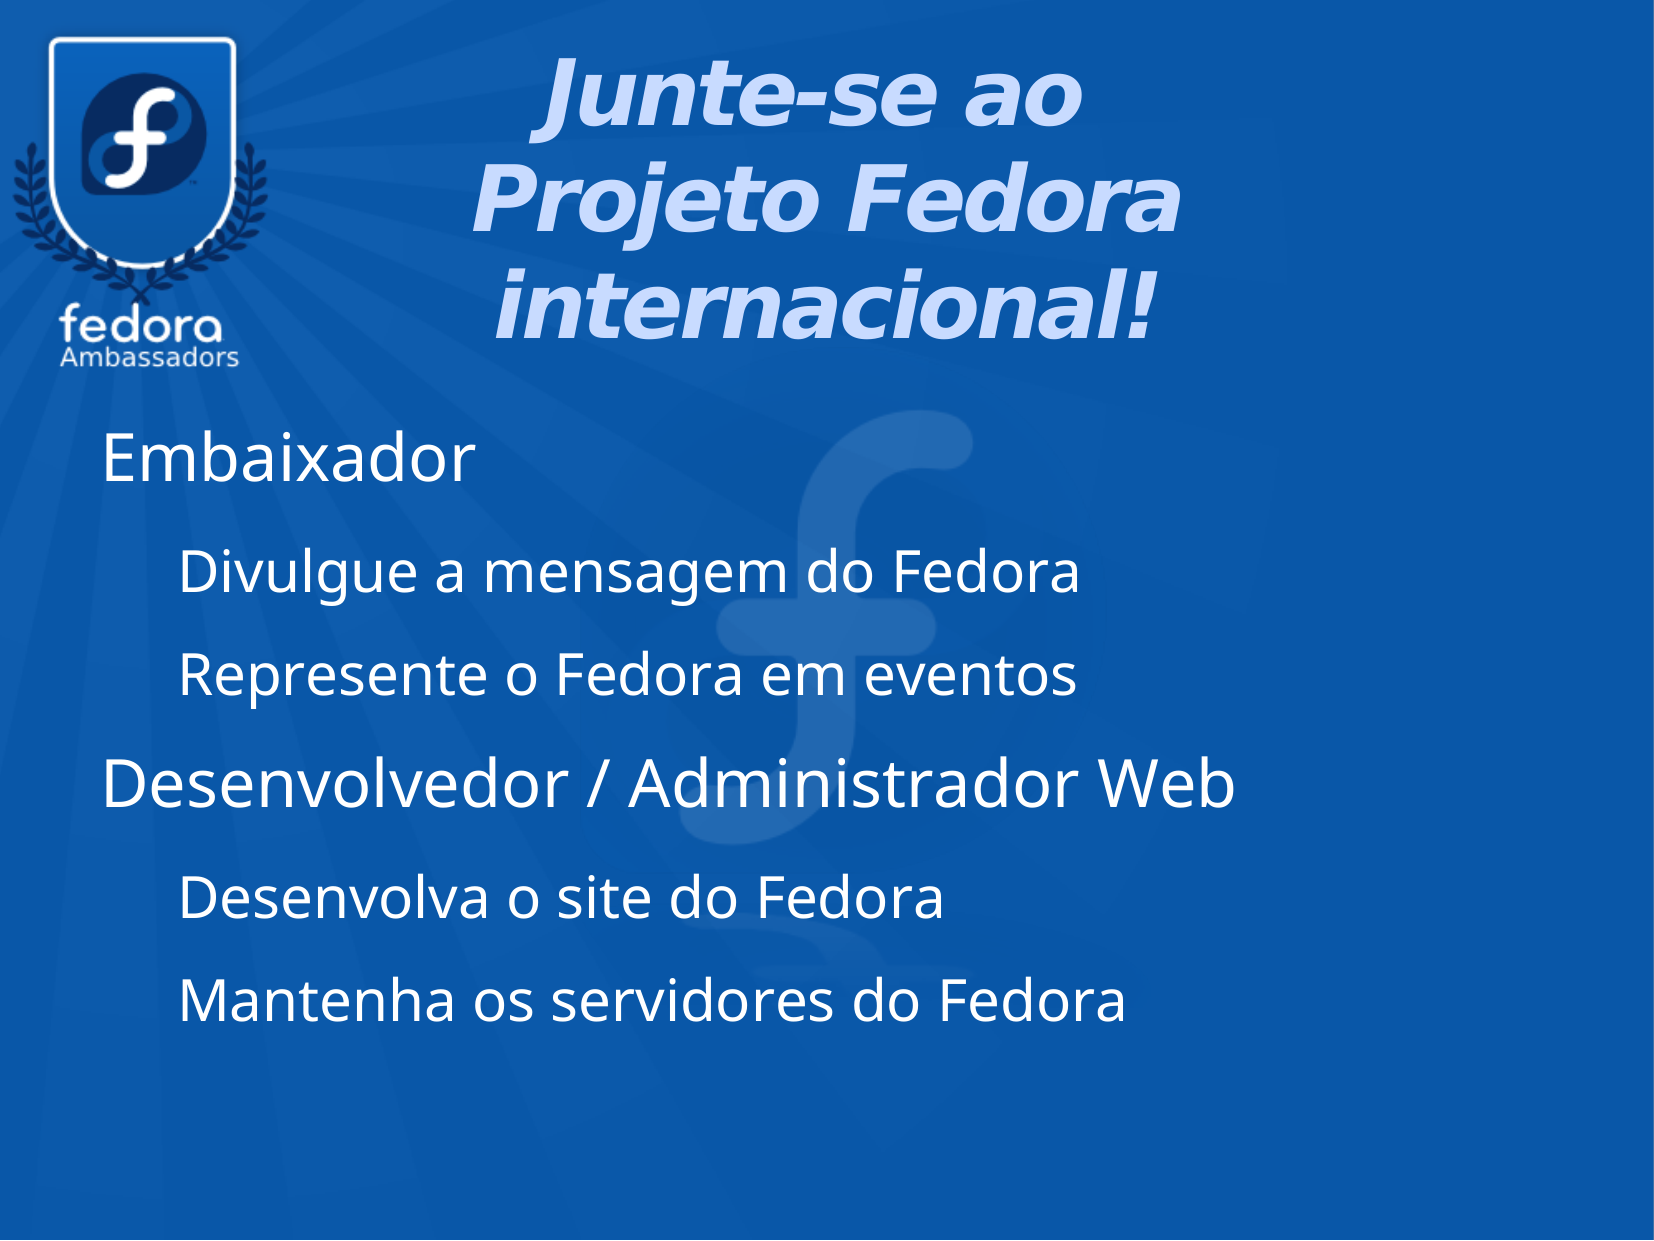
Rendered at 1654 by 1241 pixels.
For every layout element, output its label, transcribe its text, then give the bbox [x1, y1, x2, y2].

title Junte-se ao Projeto Fedora internacional! [82, 39, 1576, 361]
picture [0, 0, 1654, 1240]
list Embaixador Divulgue a mensagem do Fedora Represente o Fedora em eventos Desenvolvedor / Administrador Web Desenvolva o site do Fedora Mantenha os servidores do Fedora [82, 410, 1571, 1075]
